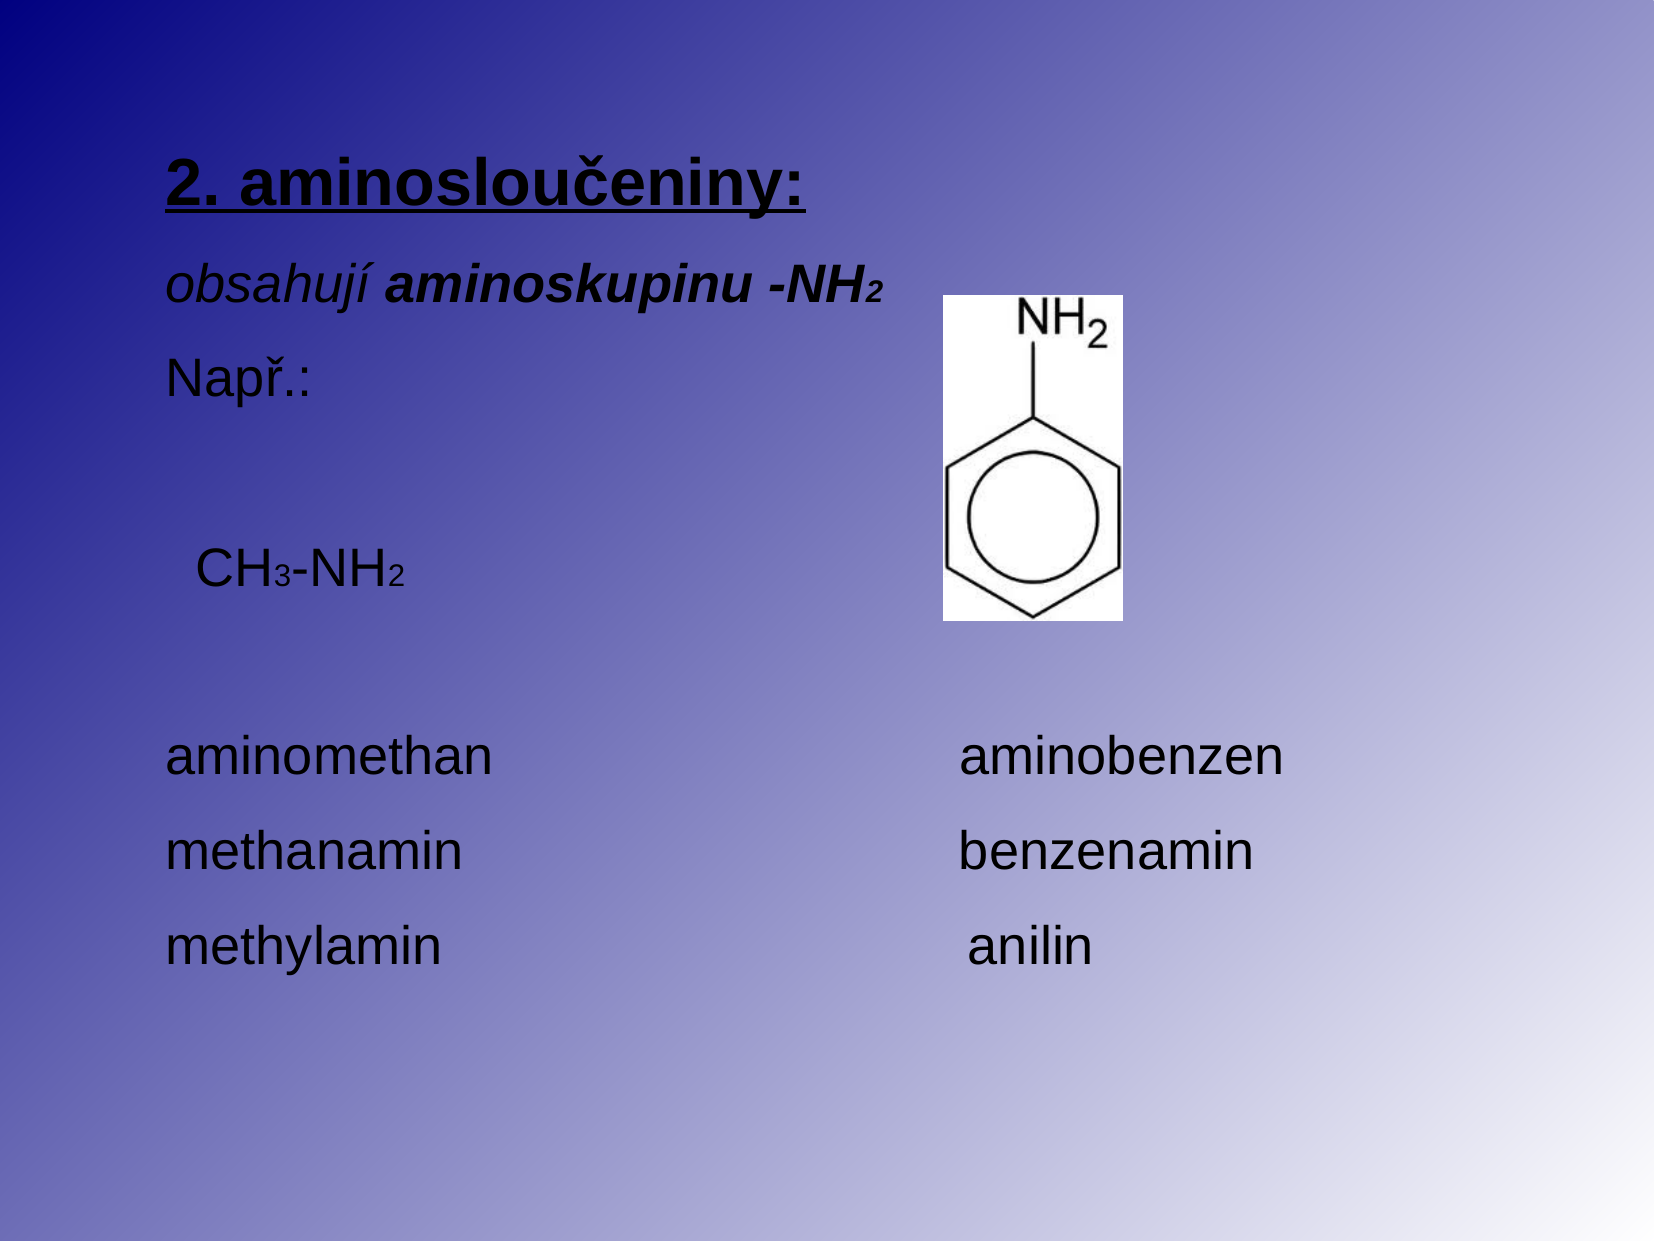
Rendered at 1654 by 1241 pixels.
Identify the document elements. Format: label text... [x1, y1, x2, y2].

picture [943, 295, 1123, 621]
list 2. aminosloučeniny: obsahují aminoskupinu -NH2 Např.: CH3-NH2 aminomethan aminobenzen methanamin benzenamin methylamin anilin [76, 138, 1565, 1110]
